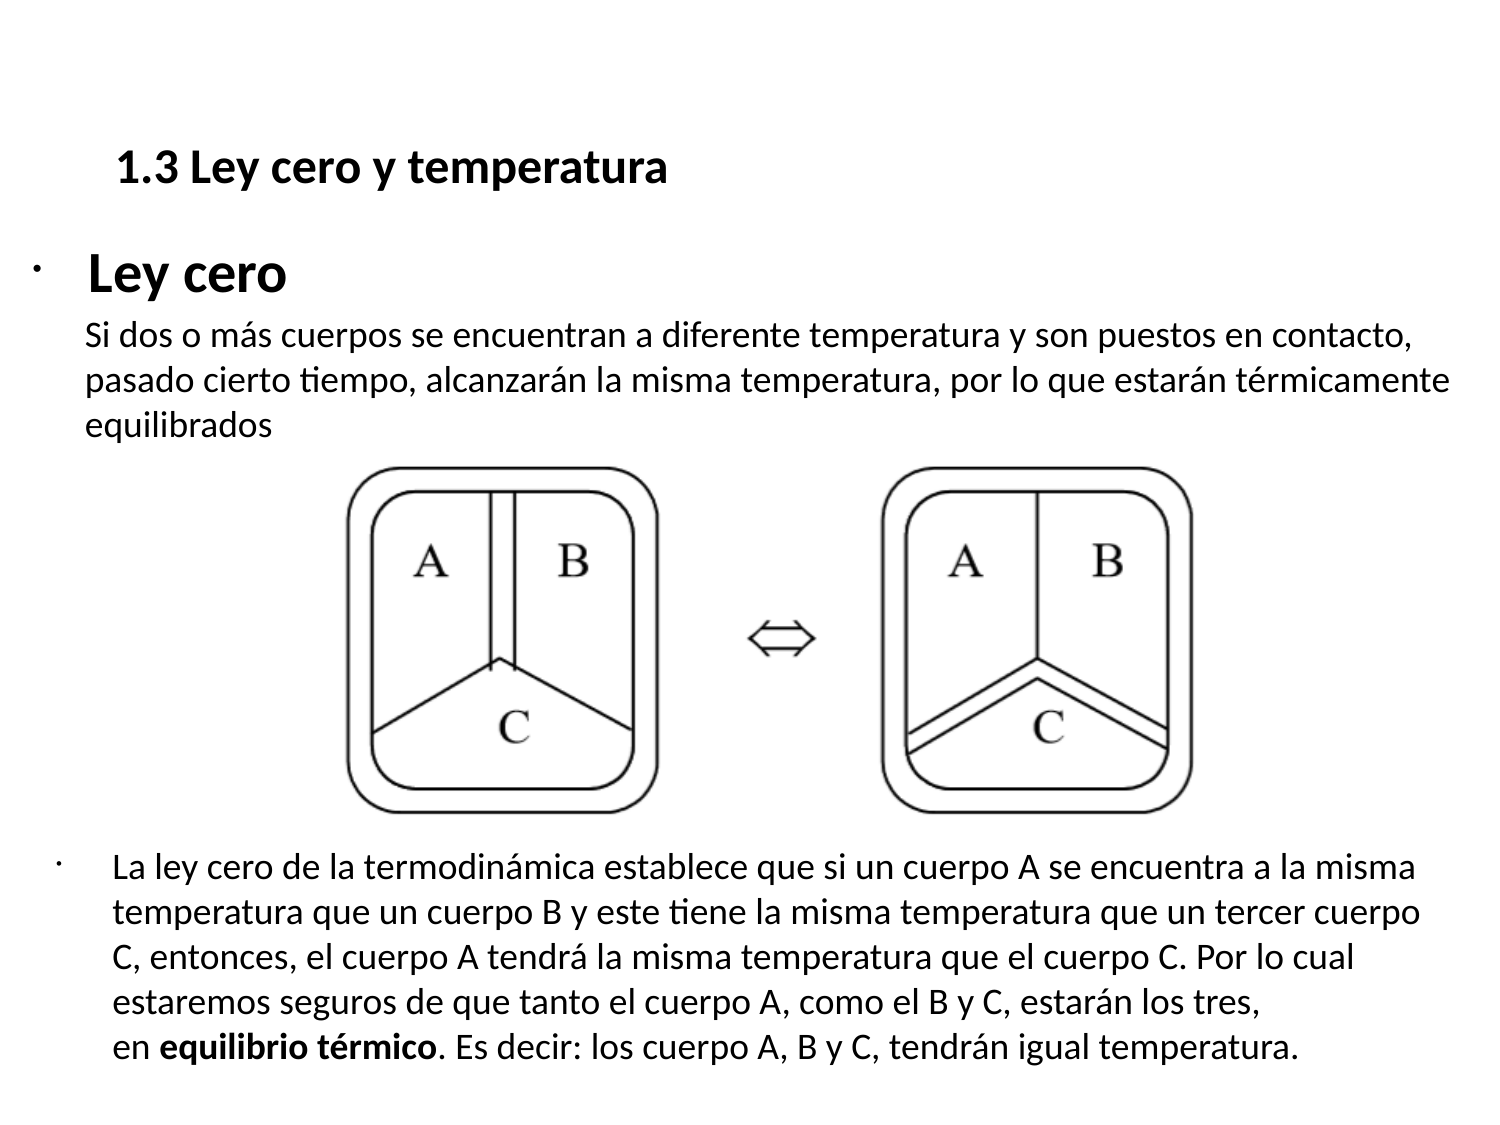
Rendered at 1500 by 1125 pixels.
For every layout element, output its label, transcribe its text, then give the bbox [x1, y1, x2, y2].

text_box Ley cero [17, 226, 1368, 309]
list La ley cero de la termodinámica establece que si un cuerpo A se encuentra a la misma temperatura que un cuerpo B y este tiene la misma temperatura que un tercer cuerpo C, entonces, el cuerpo A tendrá la misma temperatura que el cuerpo C. Por lo cual estaremos seguros de que tanto el cuerpo A, como el B y C, estarán los tres, en equilibrio térmico. Es decir: los cuerpo A, B y C, tendrán igual temperatura. [41, 834, 1471, 1095]
text_box 1.3 Ley cero y temperatura [99, 70, 1450, 258]
text_box Si dos o más cuerpos se encuentran a diferente temperatura y son puestos en contacto, pasado cierto tiempo, alcanzarán la misma temperatura, por lo que estarán térmicamente equilibrados [70, 302, 1480, 453]
picture [328, 454, 1222, 832]
